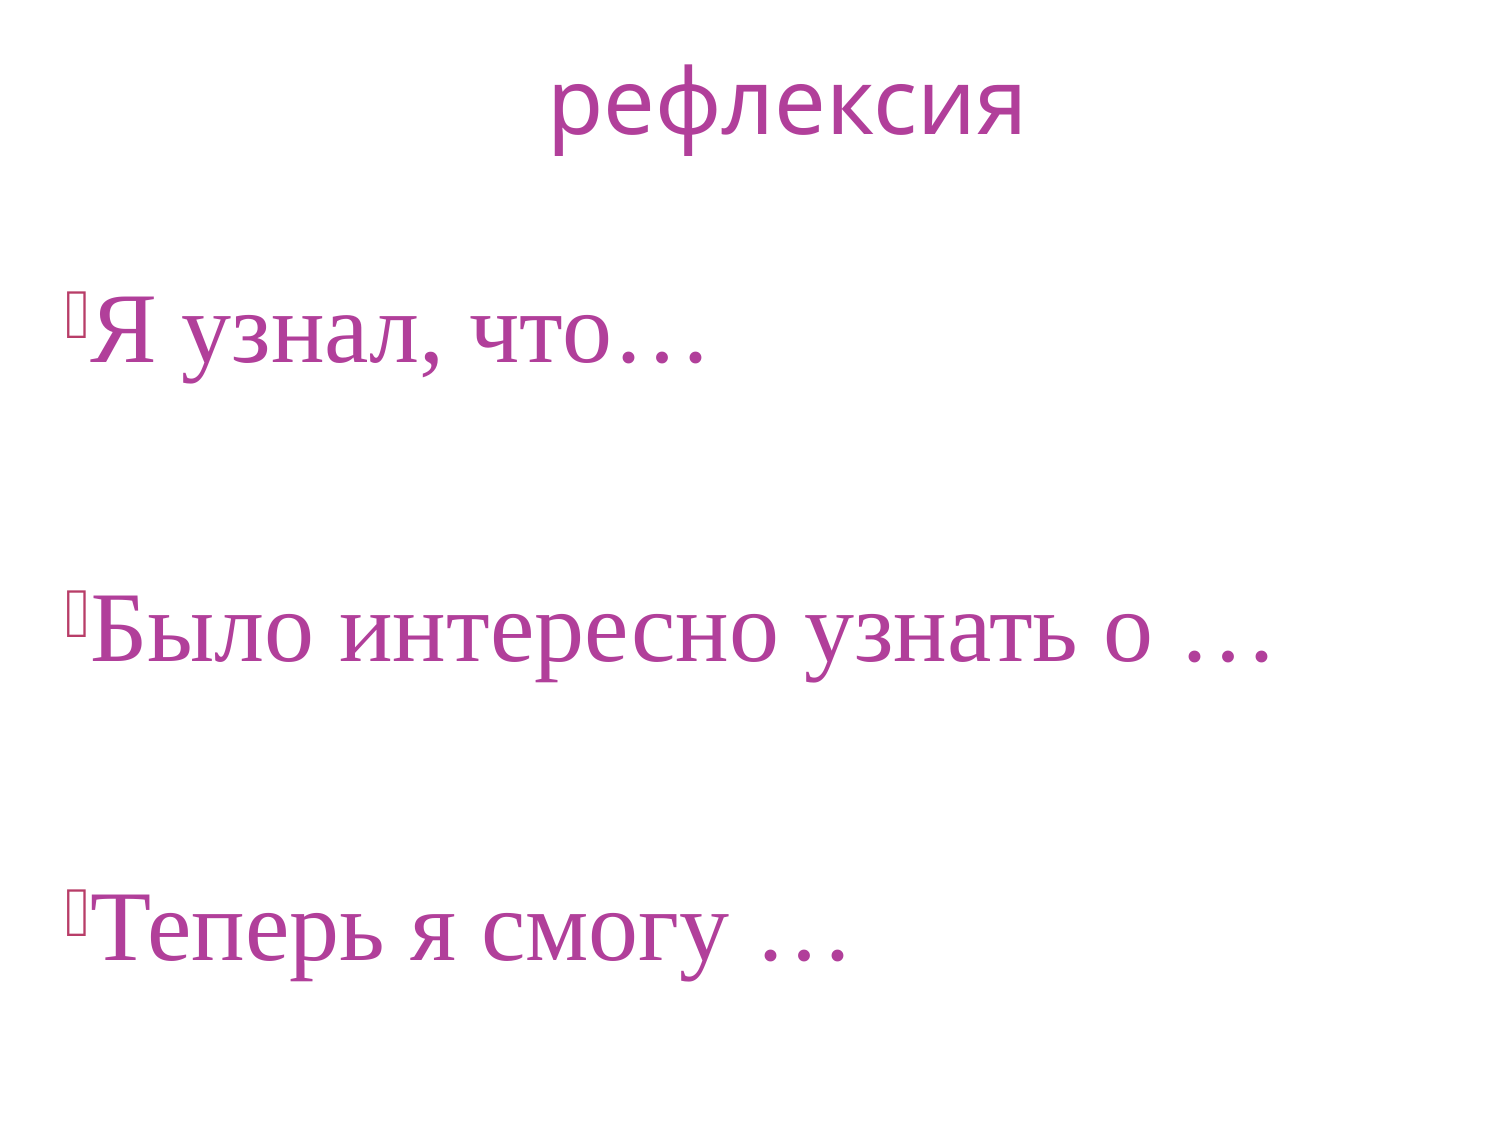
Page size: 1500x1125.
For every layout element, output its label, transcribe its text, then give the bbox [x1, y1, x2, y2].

title рефлексия [75, 35, 1500, 173]
list Я узнал, что… Было интересно узнать о … Теперь я смогу … [50, 254, 1475, 998]
